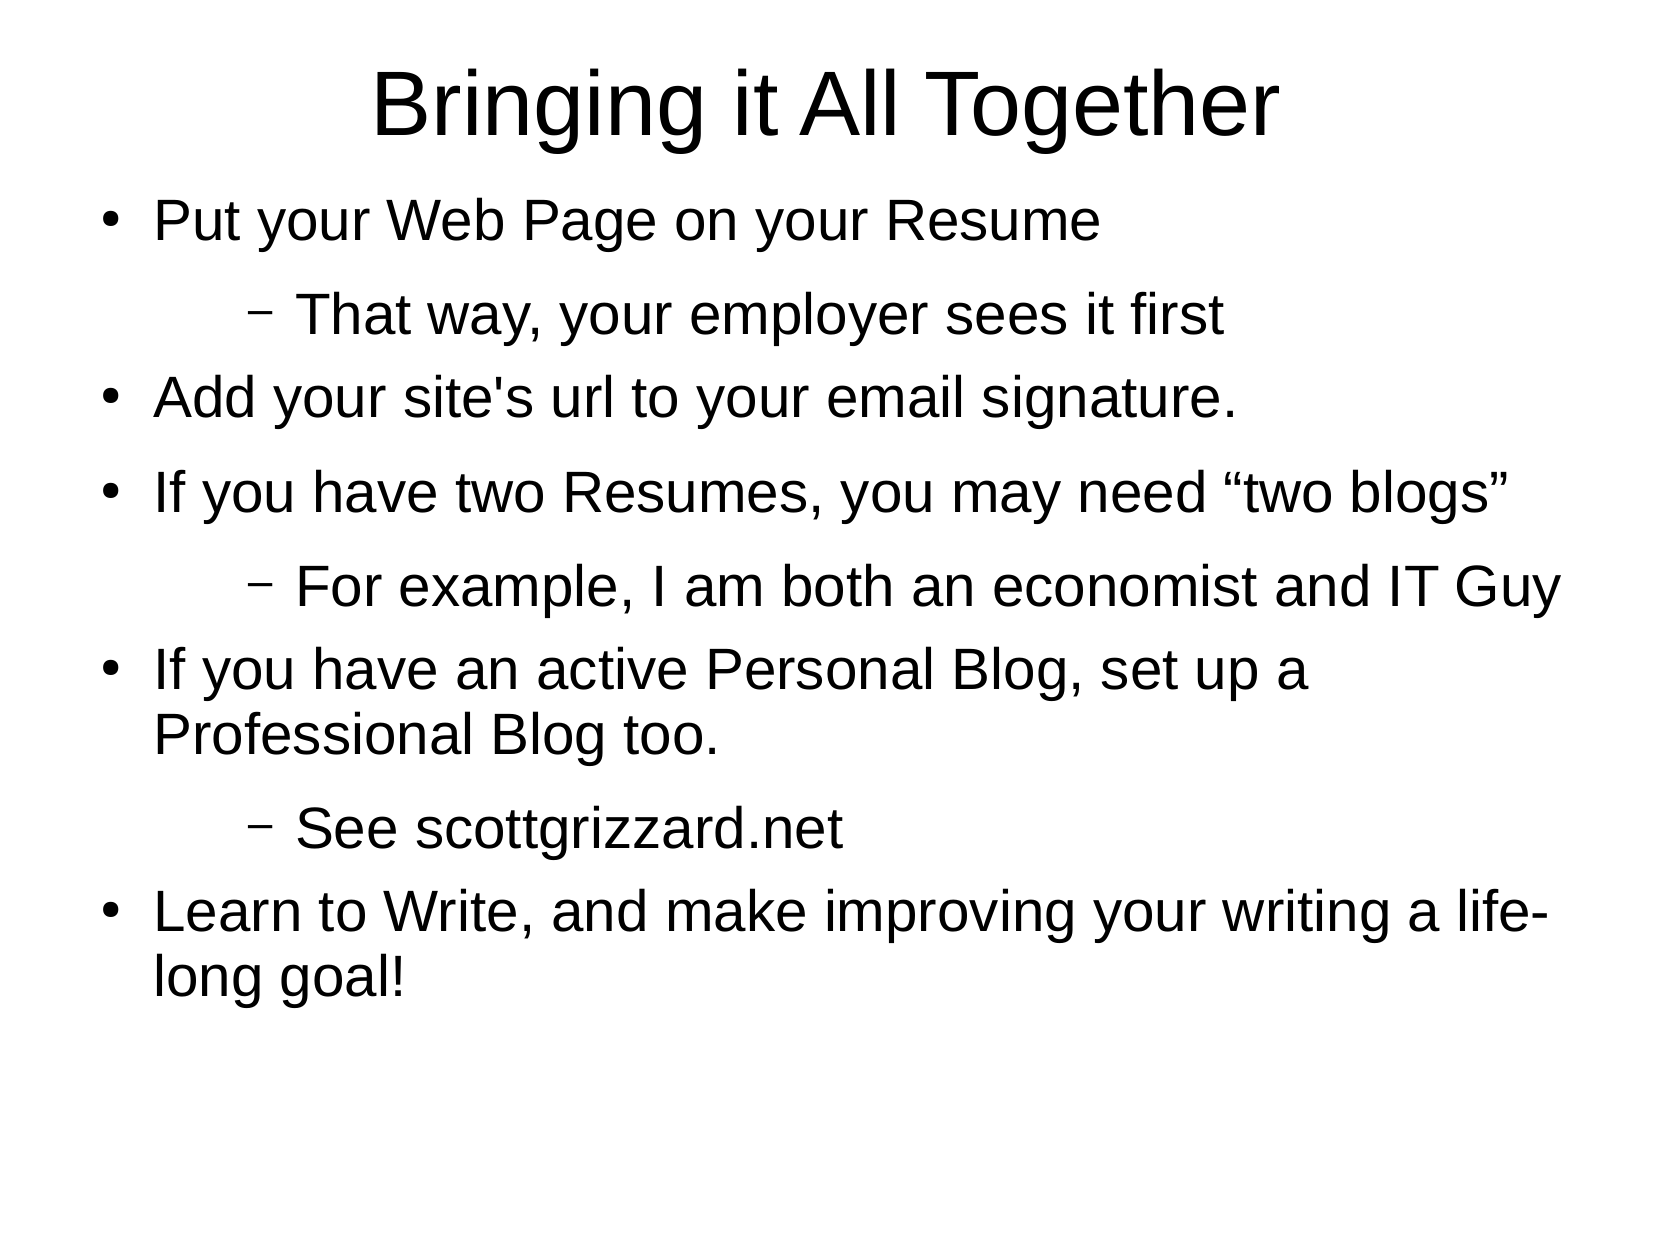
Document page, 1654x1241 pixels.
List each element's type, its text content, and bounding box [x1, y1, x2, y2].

list Put your Web Page on your Resume That way, your employer sees it first Add your site's url to your email signature. If you have two Resumes, you may need “two blogs” For example, I am both an economist and IT Guy If you have an active Personal Blog, set up a Professional Blog too. See scottgrizzard.net Learn to Write, and make improving your writing a life-long goal! [82, 187, 1571, 1109]
title Bringing it All Together [82, 52, 1571, 155]
